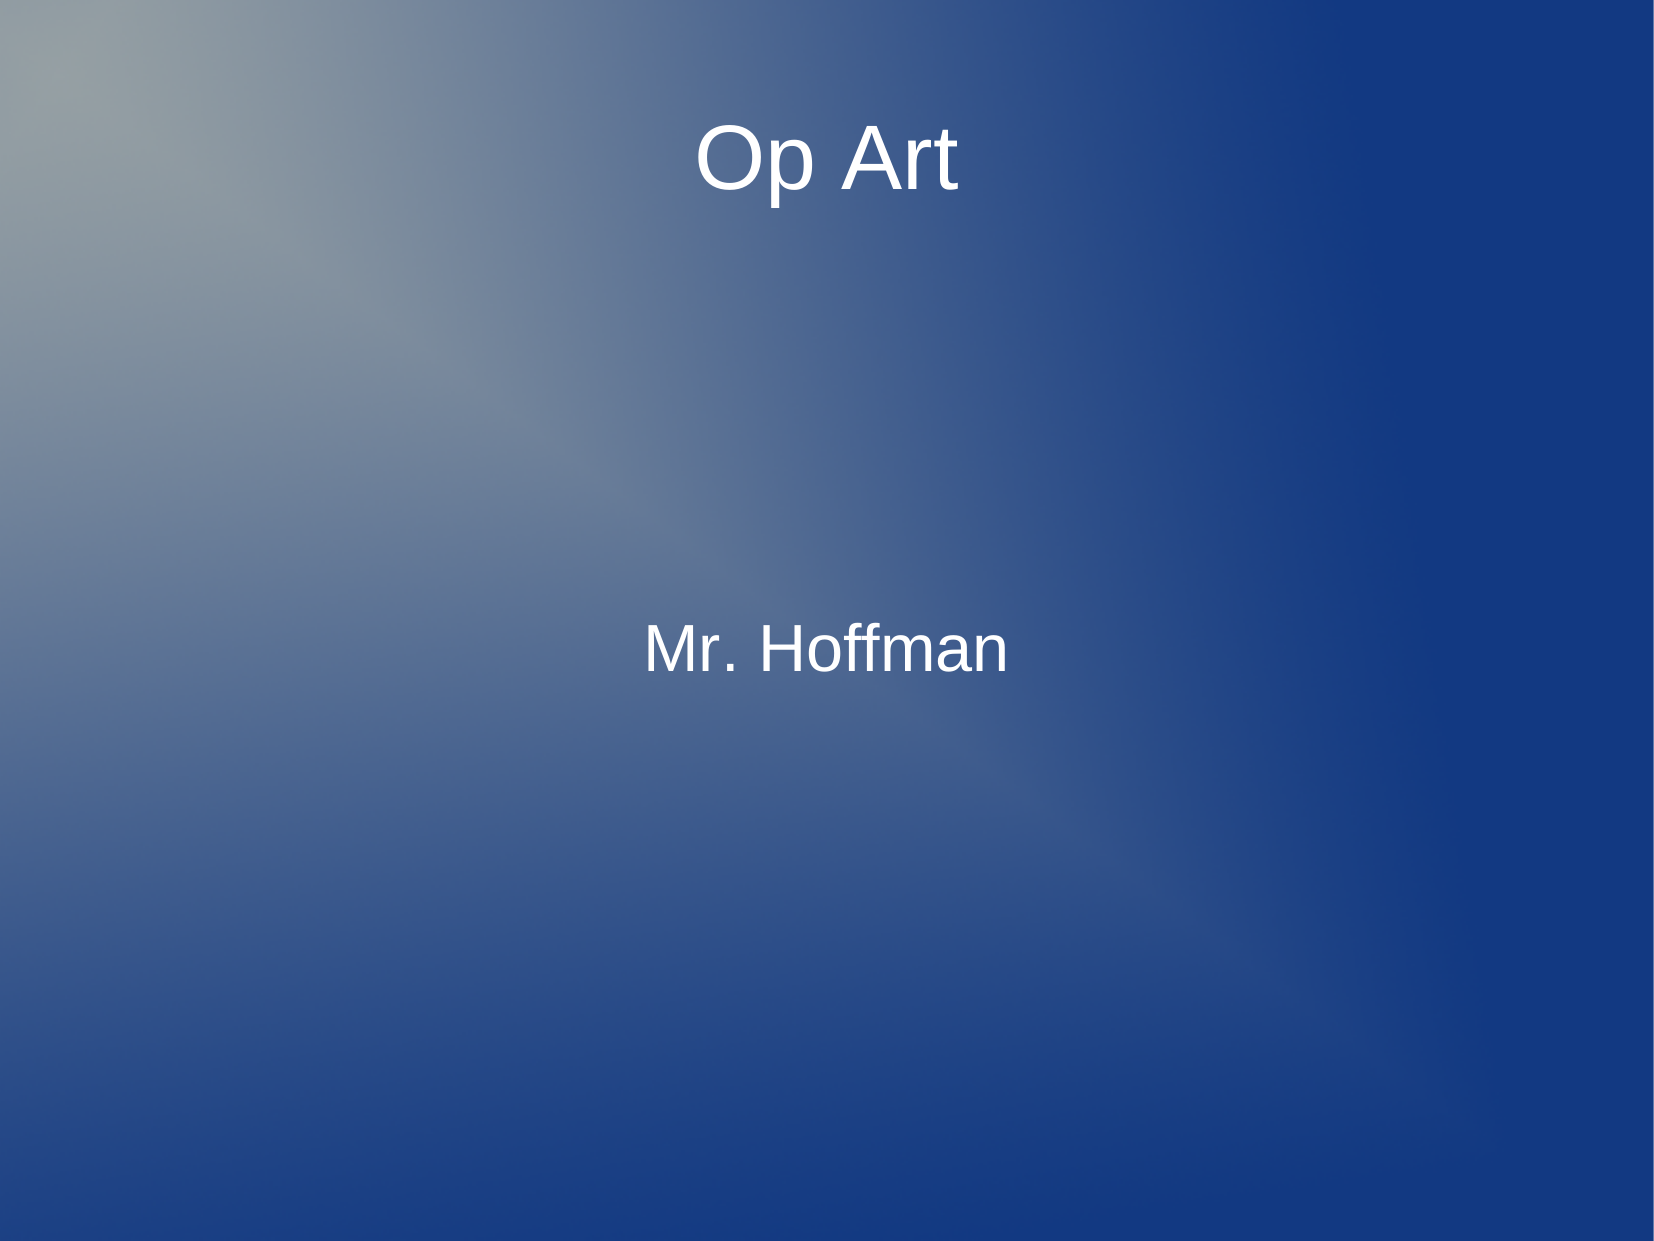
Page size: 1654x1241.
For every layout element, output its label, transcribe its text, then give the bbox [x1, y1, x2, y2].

title Op Art [82, 97, 1571, 209]
subtitle Mr. Hoffman [82, 290, 1571, 1109]
